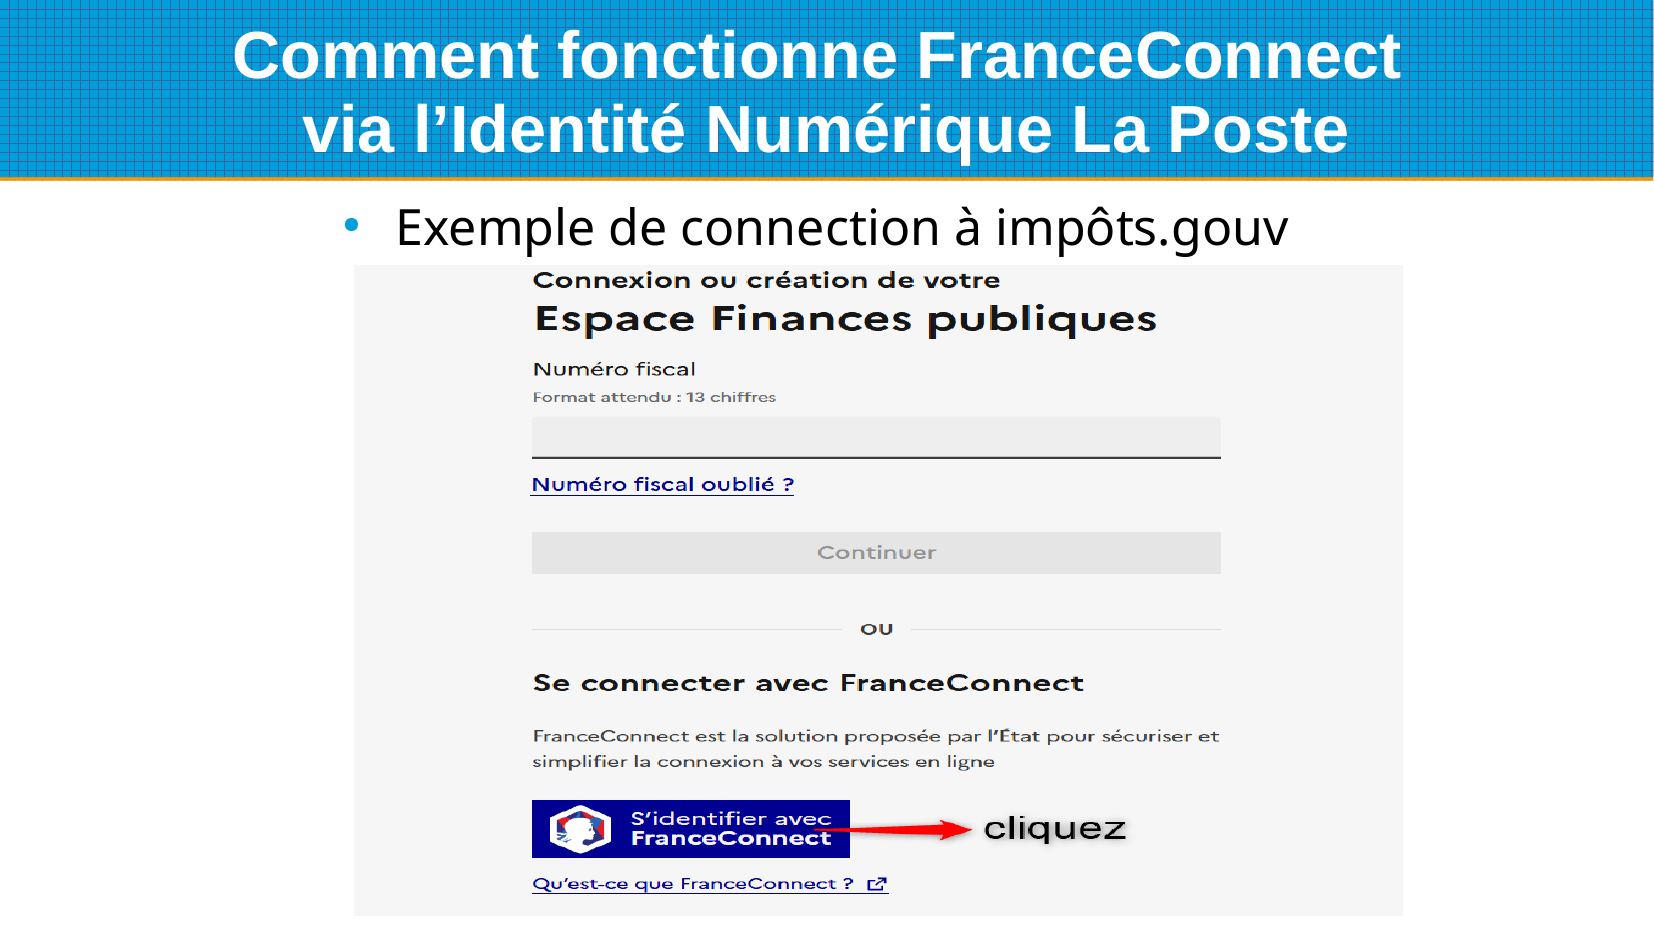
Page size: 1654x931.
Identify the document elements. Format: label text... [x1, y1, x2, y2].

picture [354, 265, 1440, 916]
title Comment fonctionne FranceConnect via l’Identité Numérique La Poste [82, 14, 1571, 171]
list Exemple de connection à impôts.gouv [324, 191, 1477, 916]
